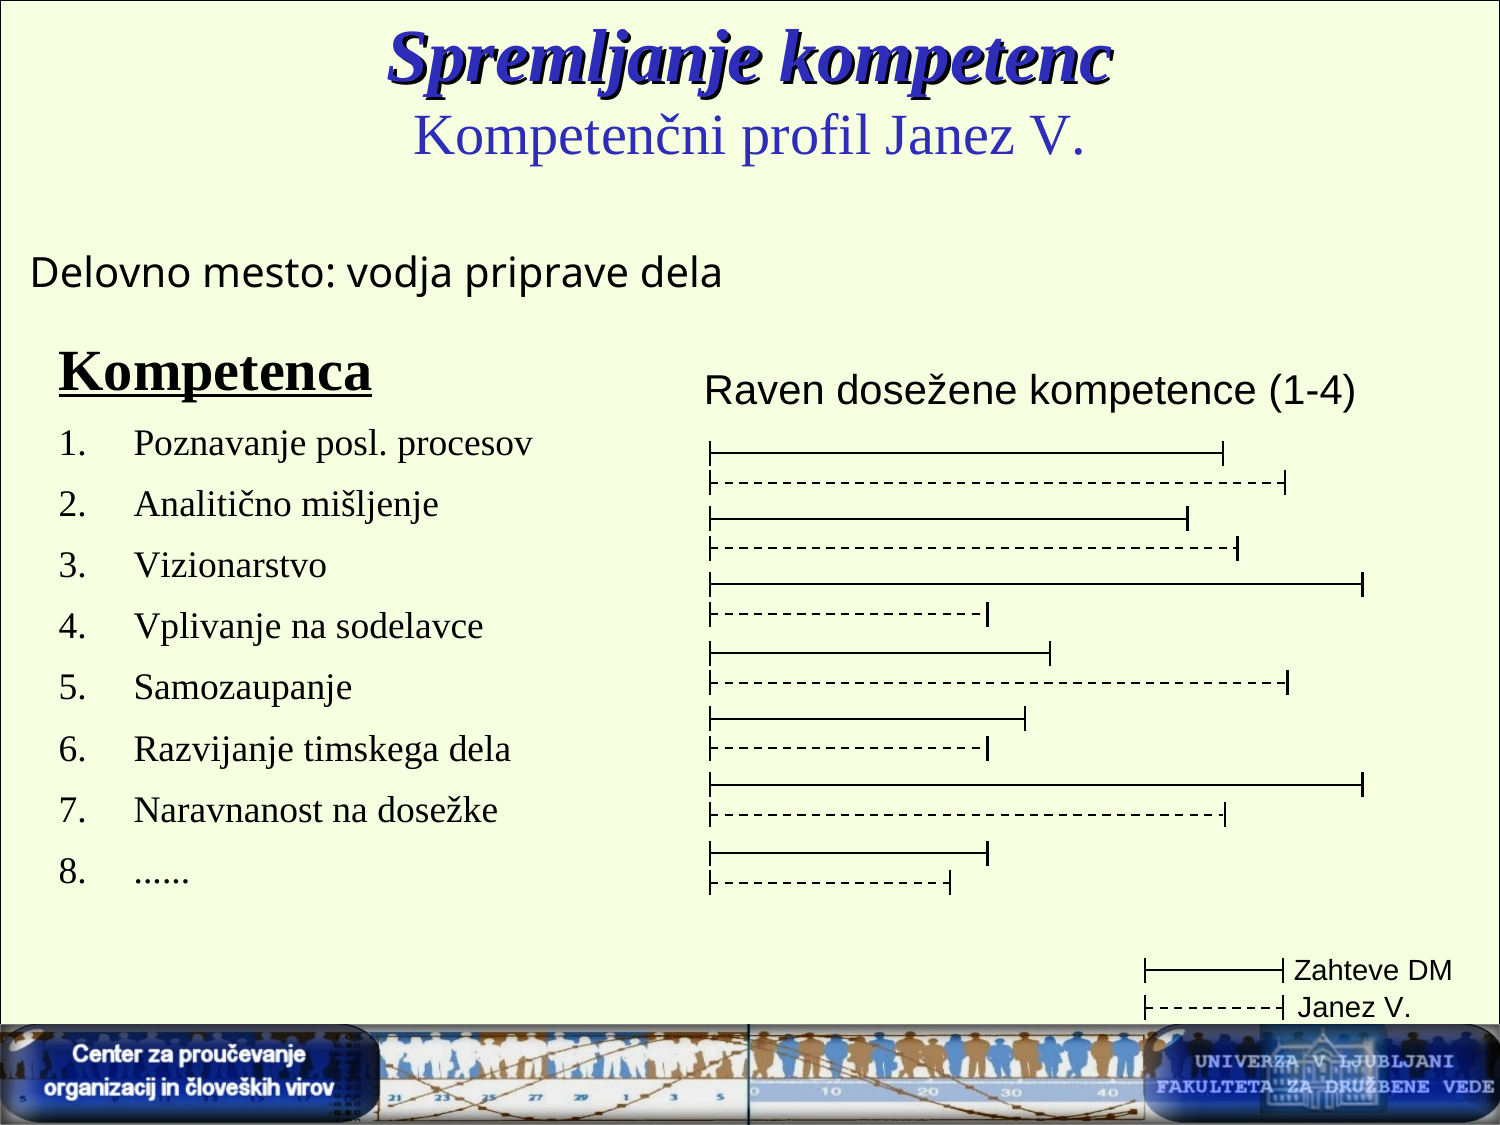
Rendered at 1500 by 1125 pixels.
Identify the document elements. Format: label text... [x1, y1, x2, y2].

list Kompetenca Poznavanje posl. procesov Analitično mišljenje Vizionarstvo Vplivanje na sodelavce Samozaupanje Razvijanje timskega dela Naravnanost na dosežke ...... [43, 314, 613, 1088]
text_box Zahteve DM [1278, 943, 1468, 995]
text_box Janez V. [1282, 980, 1427, 1031]
text_box Raven dosežene kompetence (1-4) [689, 355, 1373, 421]
text_box Delovno mesto: vodja priprave dela [14, 238, 739, 305]
picture [0, 1024, 1500, 1125]
title Spremljanje kompetenc Kompetenčni profil Janez V. [112, 0, 1388, 174]
